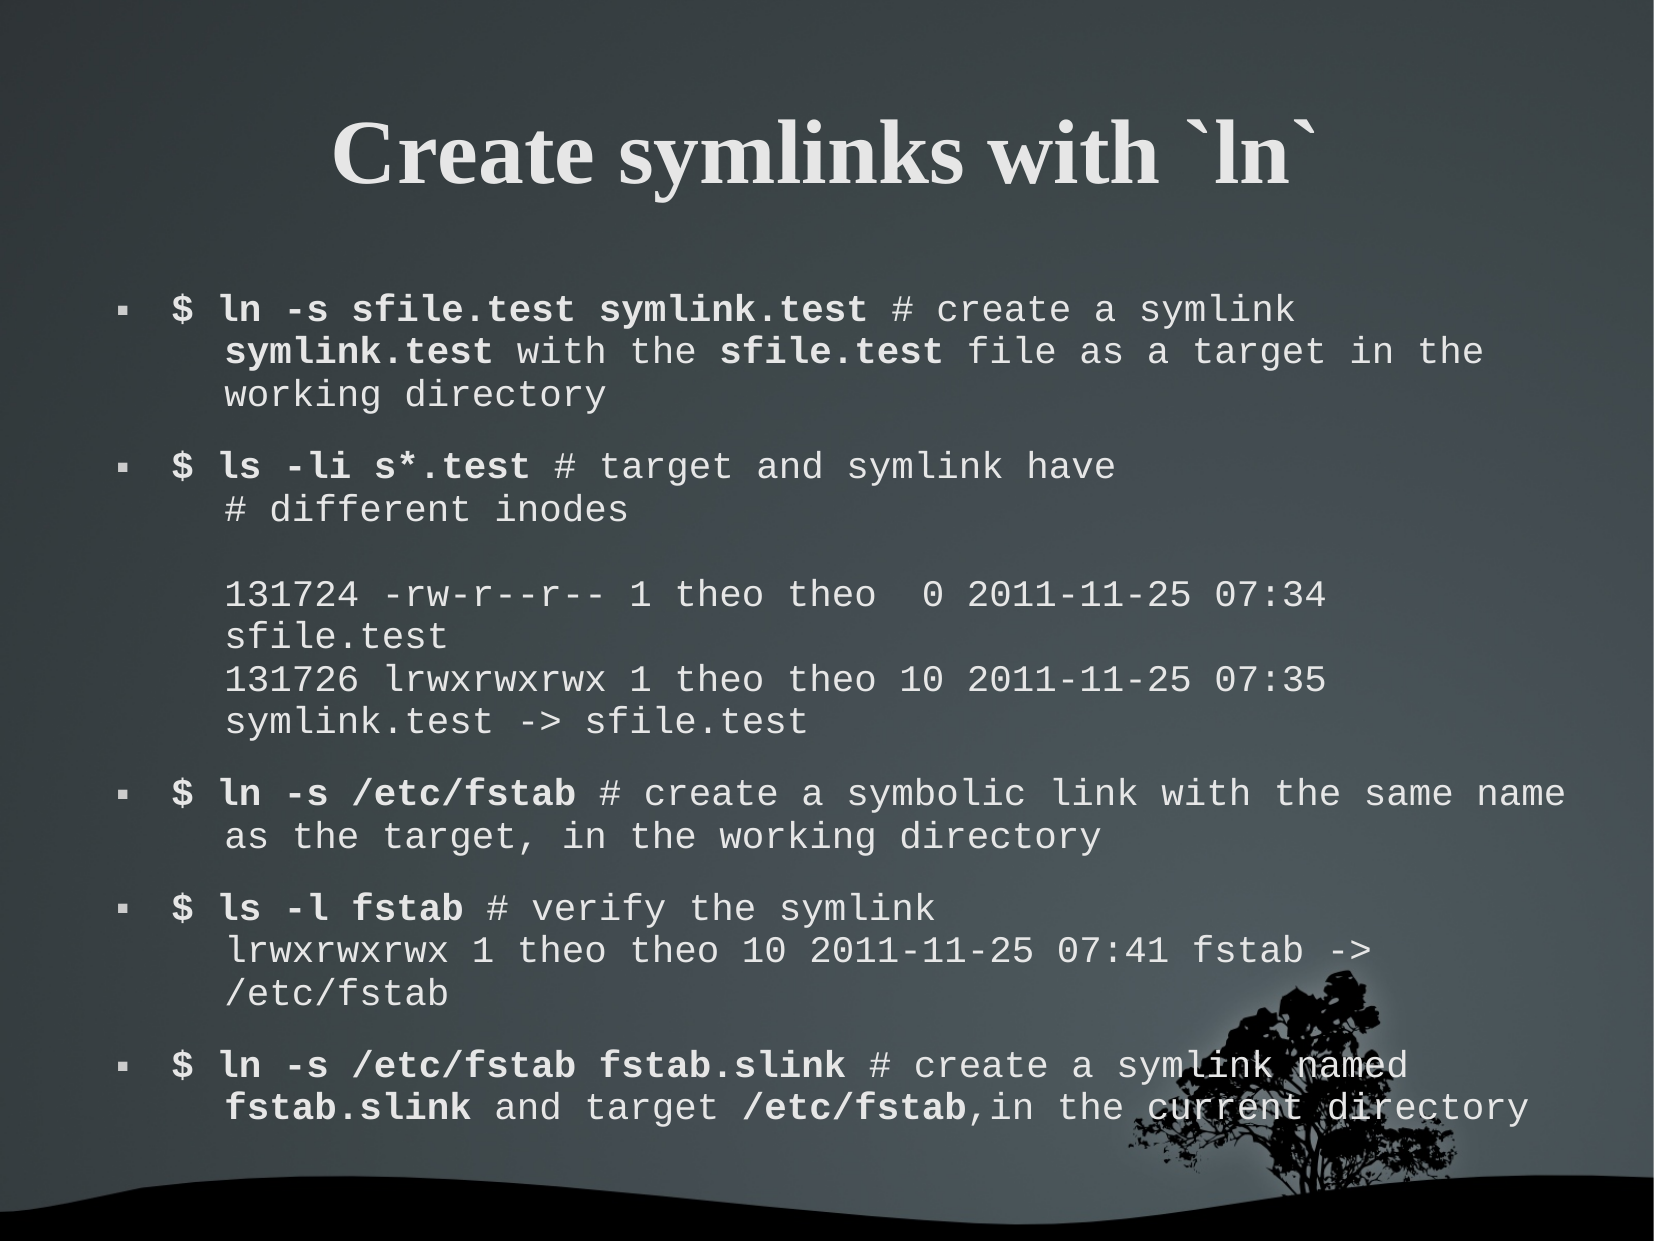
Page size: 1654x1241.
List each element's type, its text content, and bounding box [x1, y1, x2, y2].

title Create symlinks with `ln` [82, 49, 1571, 257]
list $ ln -s sfile.test symlink.test # create a symlink symlink.test with the sfile.test file as a target in the working directory $ ls -li s*.test # target and symlink have # different inodes 131724 -rw-r--r-- 1 theo theo 0 2011-11-25 07:34 sfile.test 131726 lrwxrwxrwx 1 theo theo 10 2011-11-25 07:35 symlink.test -> sfile.test $ ln -s /etc/fstab # create a symbolic link with the same name as the target, in the working directory $ ls -l fstab # verify the symlink lrwxrwxrwx 1 theo theo 10 2011-11-25 07:41 fstab -> /etc/fstab $ ln -s /etc/fstab fstab.slink # create a symlink named fstab.slink and target /etc/fstab,in the current directory [82, 290, 1571, 1209]
picture [0, 0, 1654, 1241]
